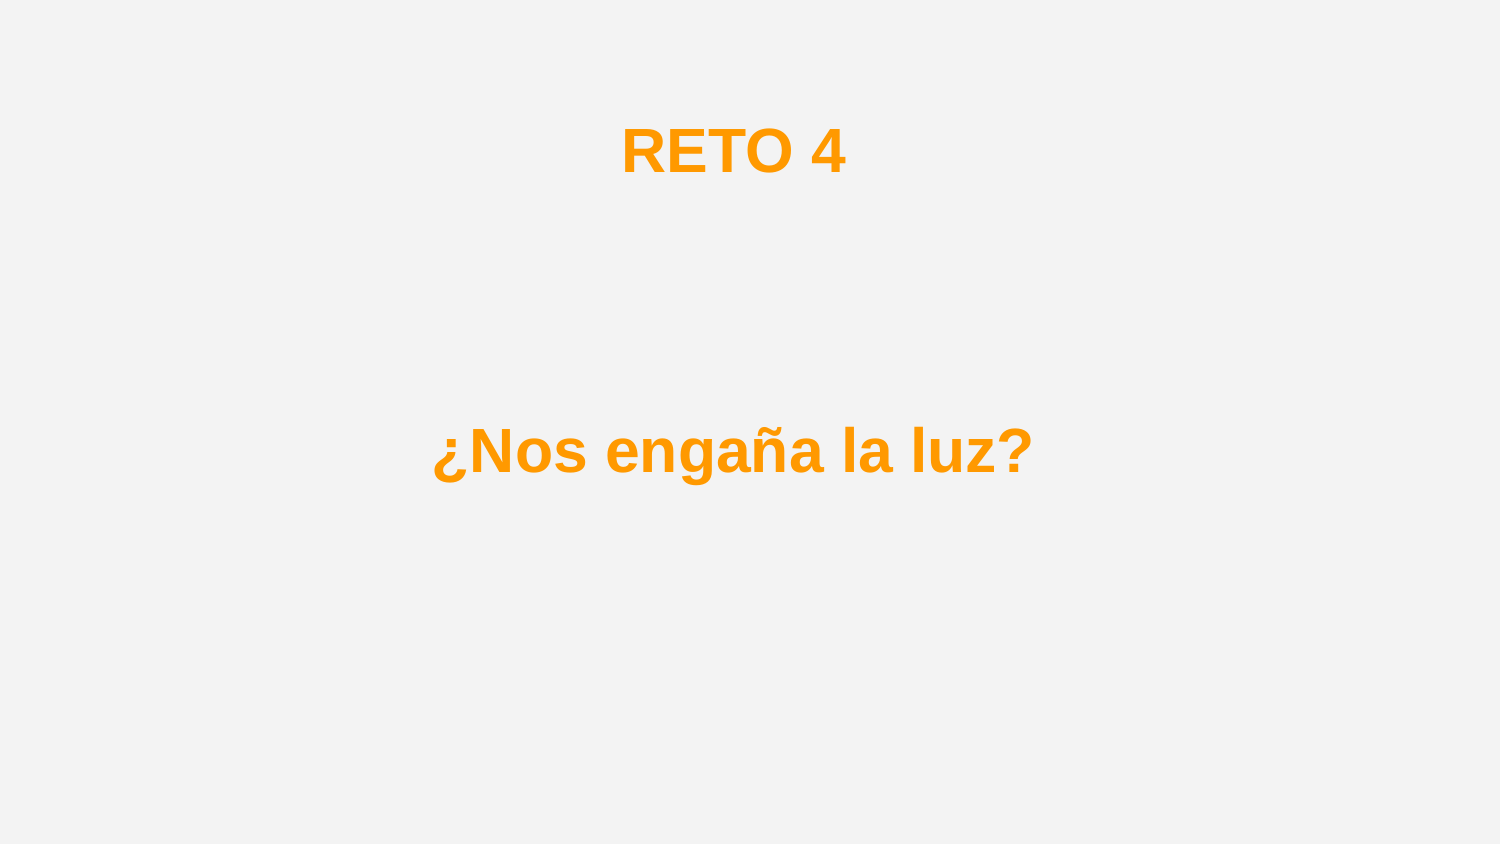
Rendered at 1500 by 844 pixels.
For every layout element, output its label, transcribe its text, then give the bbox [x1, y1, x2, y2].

text_box RETO 4 ¿Nos engaña la luz? [90, 94, 1378, 716]
